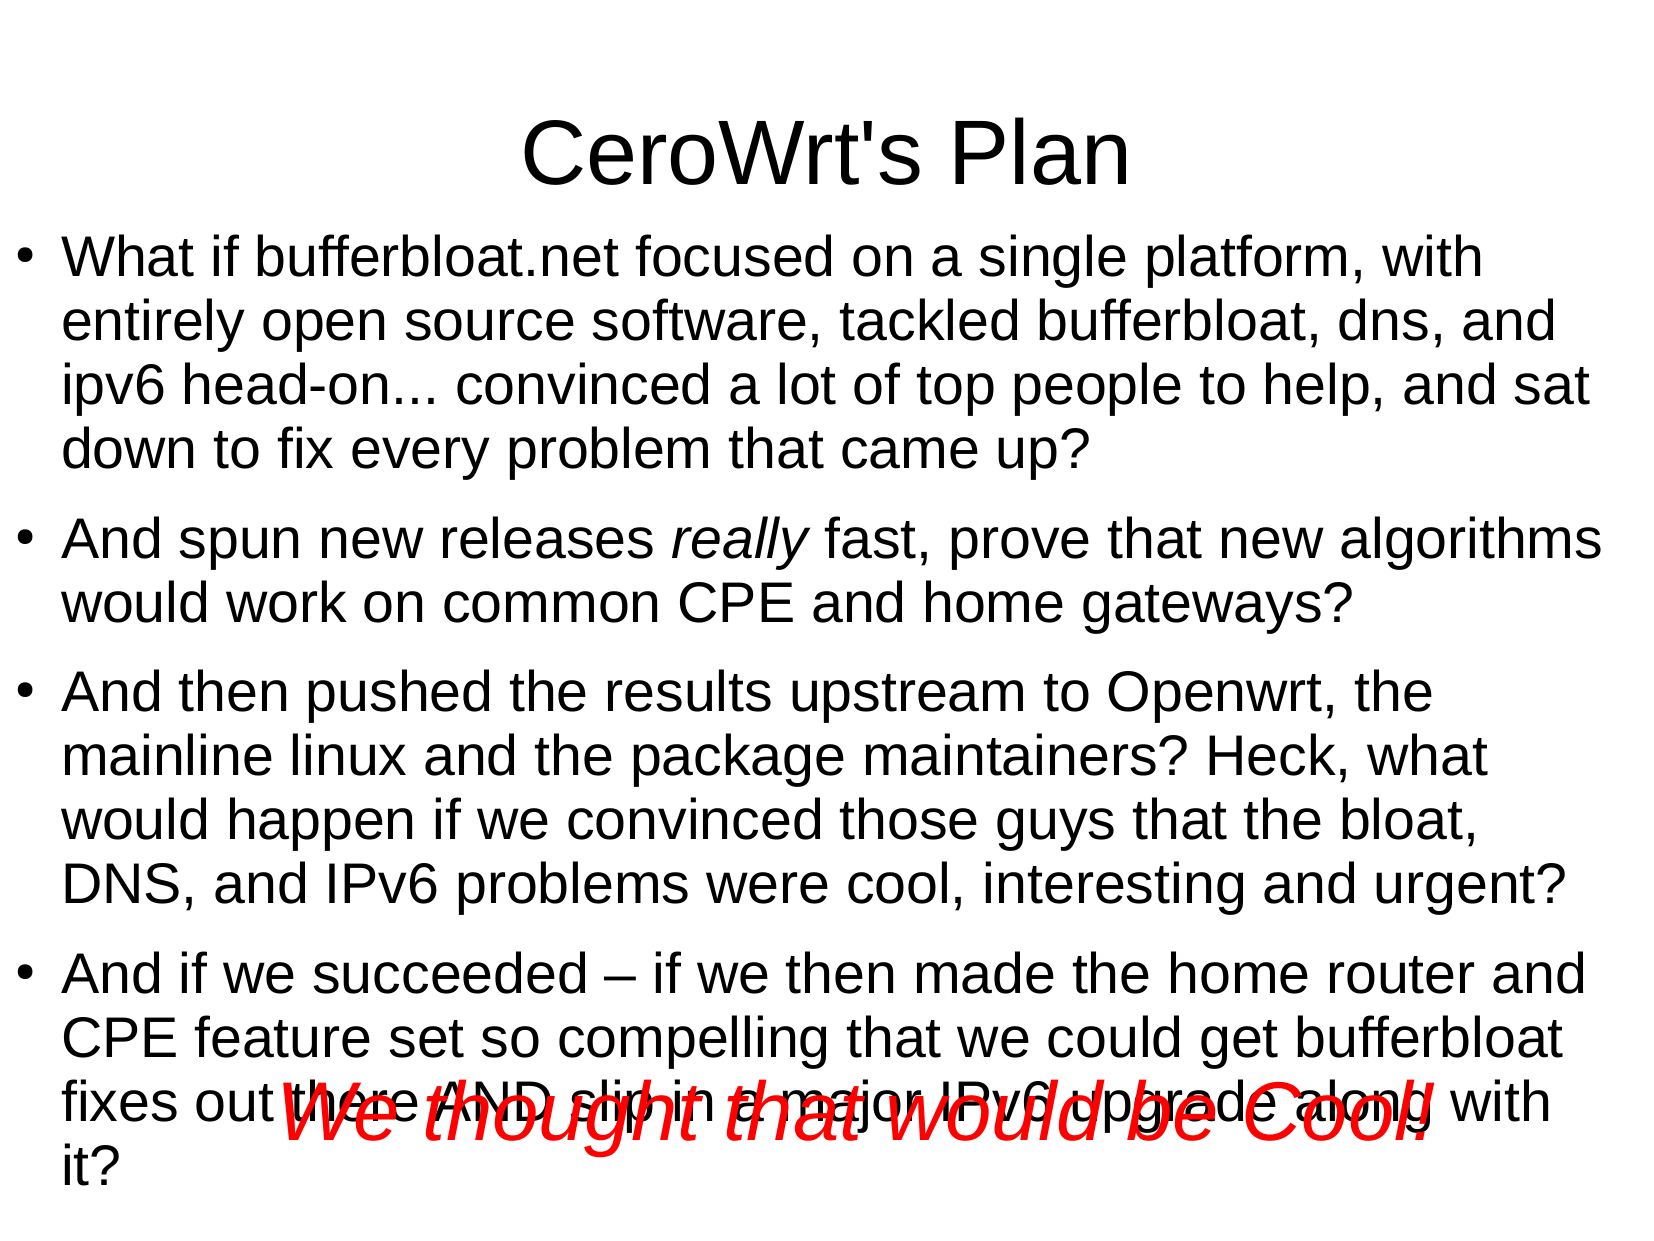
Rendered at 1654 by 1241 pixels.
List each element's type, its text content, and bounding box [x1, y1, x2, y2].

list We thought that would be Cool! [60, 1065, 1583, 1216]
list What if bufferbloat.net focused on a single platform, with entirely open source software, tackled bufferbloat, dns, and ipv6 head-on... convinced a lot of top people to help, and sat down to fix every problem that came up? And spun new releases really fast, prove that new algorithms would work on common CPE and home gateways? And then pushed the results upstream to Openwrt, the mainline linux and the package maintainers? Heck, what would happen if we convinced those guys that the bloat, DNS, and IPv6 problems were cool, interesting and urgent? And if we succeeded – if we then made the home router and CPE feature set so compelling that we could get bufferbloat fixes out there AND slip in a major IPv6 upgrade along with it? [0, 225, 1606, 1216]
title CeroWrt's Plan [82, 49, 1571, 225]
